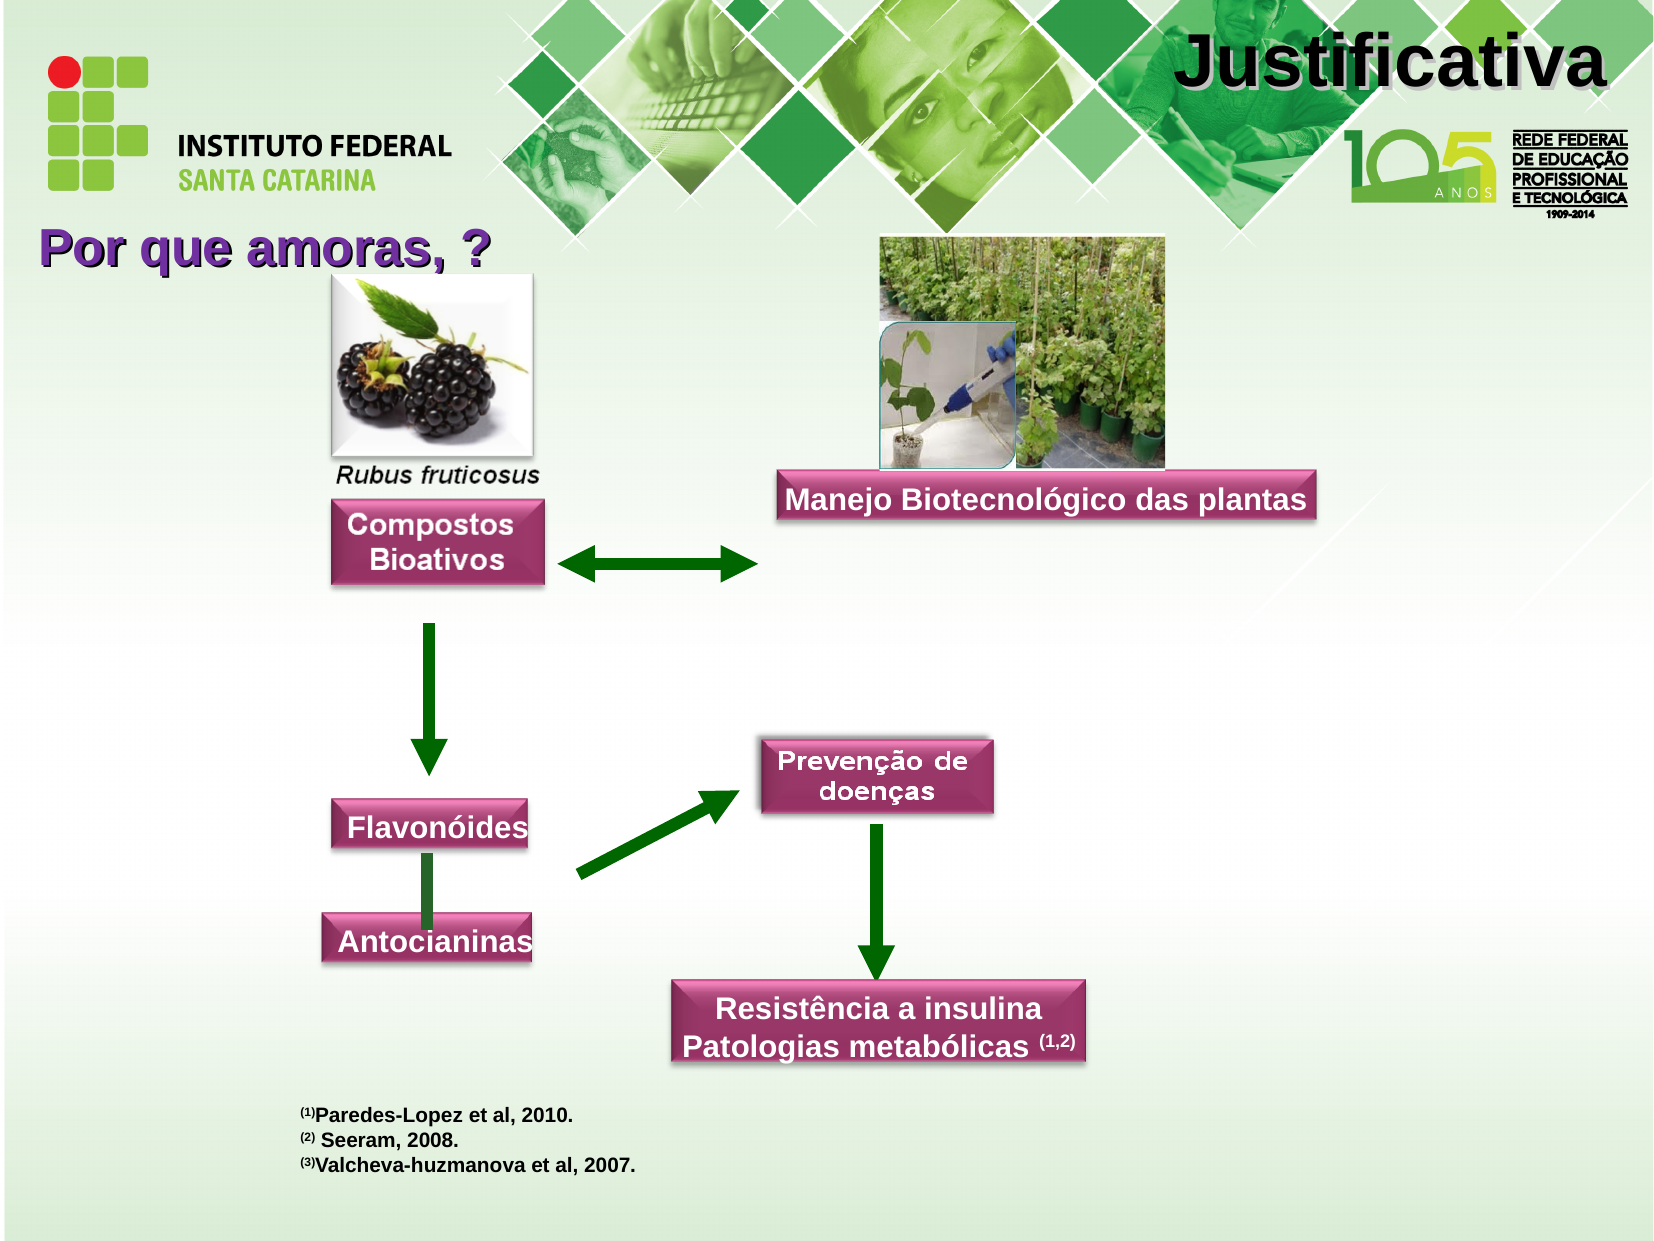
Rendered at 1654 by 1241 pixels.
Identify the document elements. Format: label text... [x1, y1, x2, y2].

picture [1, 0, 1654, 1241]
text_box Manejo Biotecnológico das plantas [769, 471, 1324, 524]
text_box Antocianinas [322, 913, 549, 967]
text_box Por que amoras, ? [23, 205, 508, 284]
text_box Flavonóides [332, 799, 545, 853]
text_box Resistência a insulina Patologias metabólicas (1,2) [667, 980, 1092, 1072]
text_box Justificativa [794, 0, 1654, 152]
text_box (1)Paredes-Lopez et al, 2010. (2) Seeram, 2008. (3)Valcheva-huzmanova et al, 2007. [285, 1093, 651, 1185]
